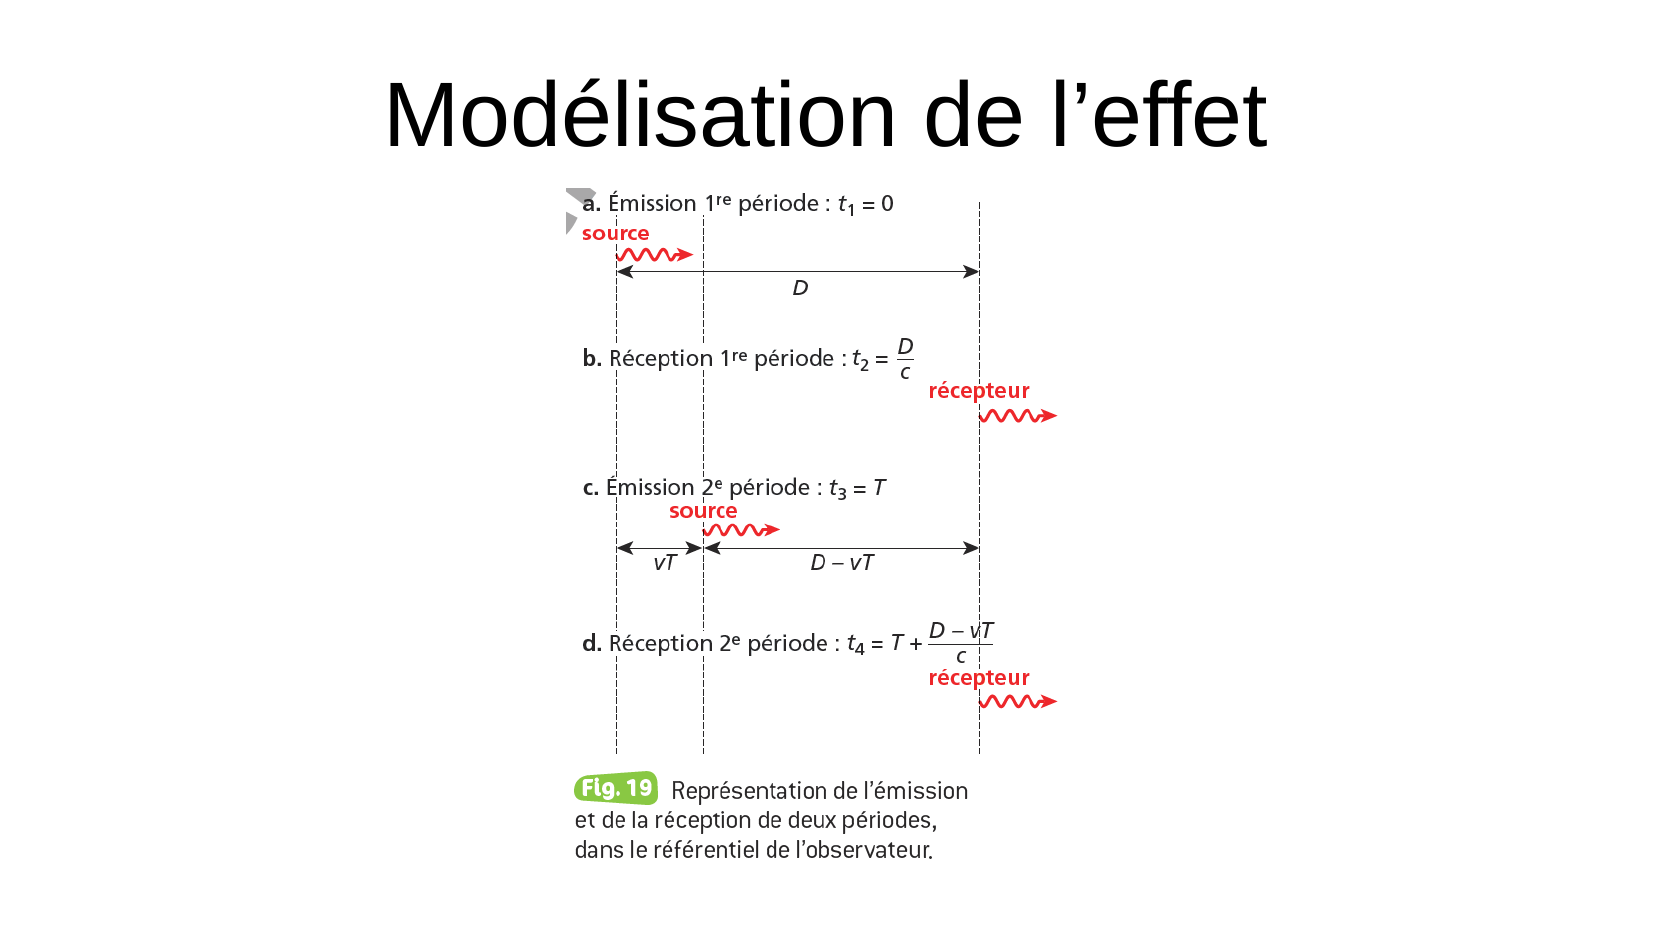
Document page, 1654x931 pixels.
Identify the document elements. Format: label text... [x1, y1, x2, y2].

picture [566, 188, 1081, 863]
title Modélisation de l’effet [82, 37, 1571, 193]
